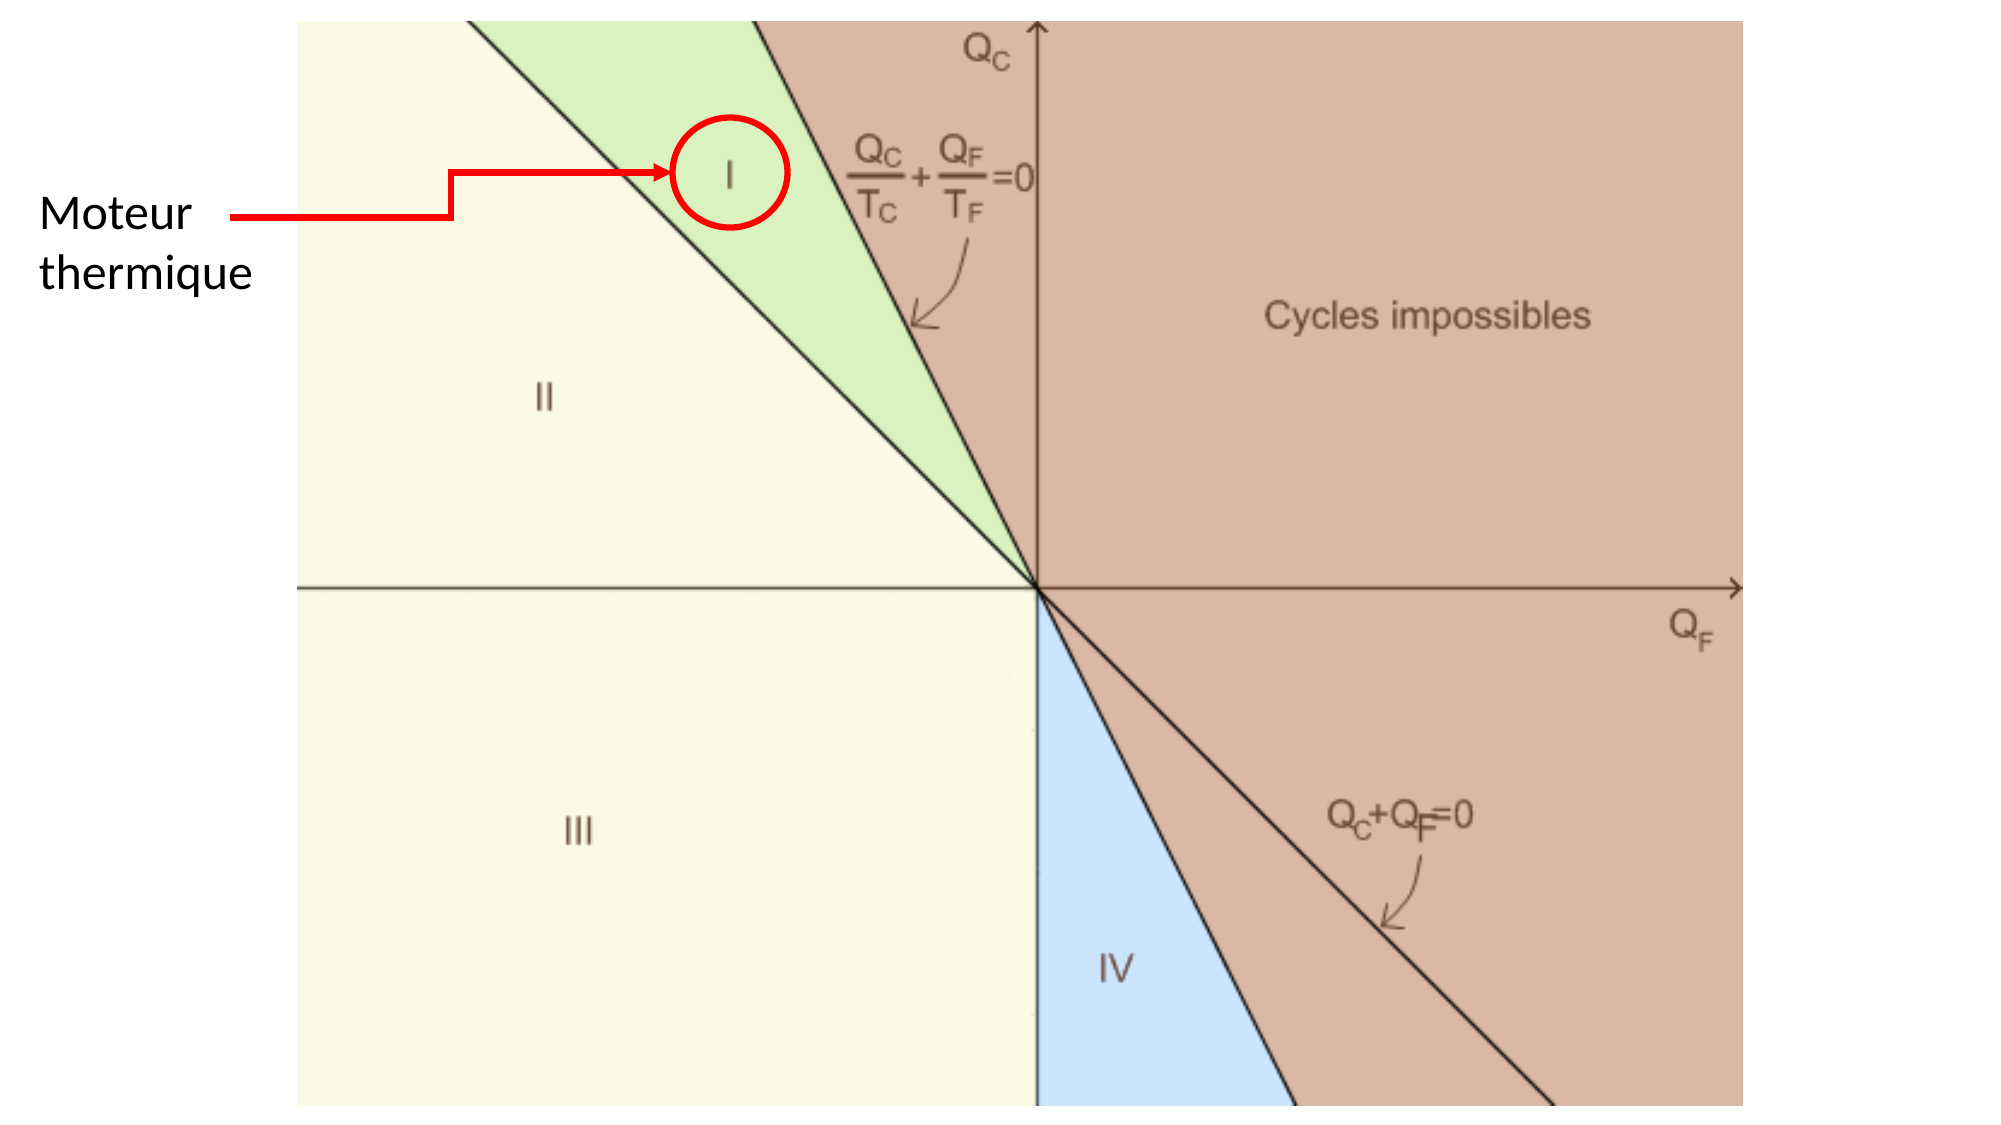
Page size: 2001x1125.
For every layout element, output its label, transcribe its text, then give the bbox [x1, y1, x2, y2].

text_box Moteur thermique [24, 172, 302, 308]
picture [676, 121, 784, 224]
picture [297, 21, 1743, 1106]
